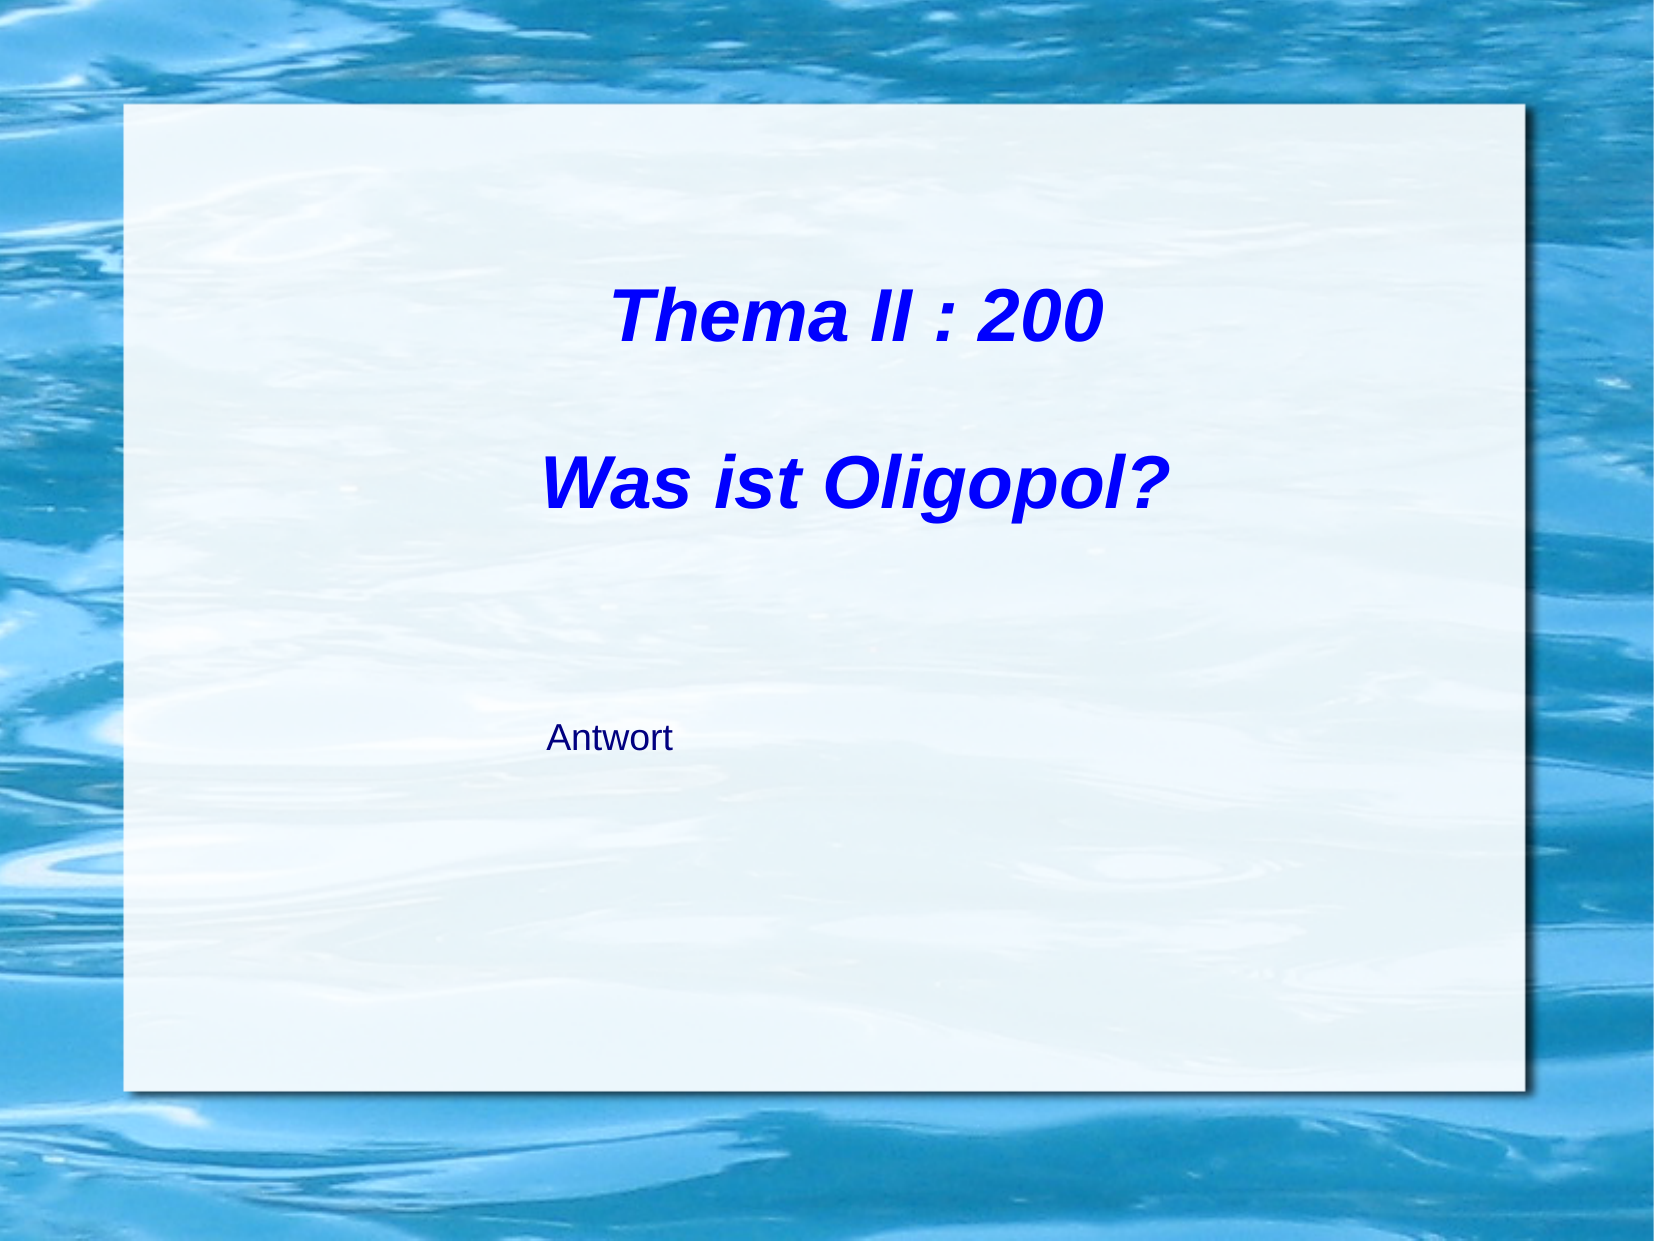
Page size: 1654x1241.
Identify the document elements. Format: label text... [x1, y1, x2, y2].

text_box Thema II : 200 Was ist Oligopol? [324, 265, 1388, 701]
text_box Antwort [531, 708, 945, 766]
picture [0, 0, 1654, 1241]
